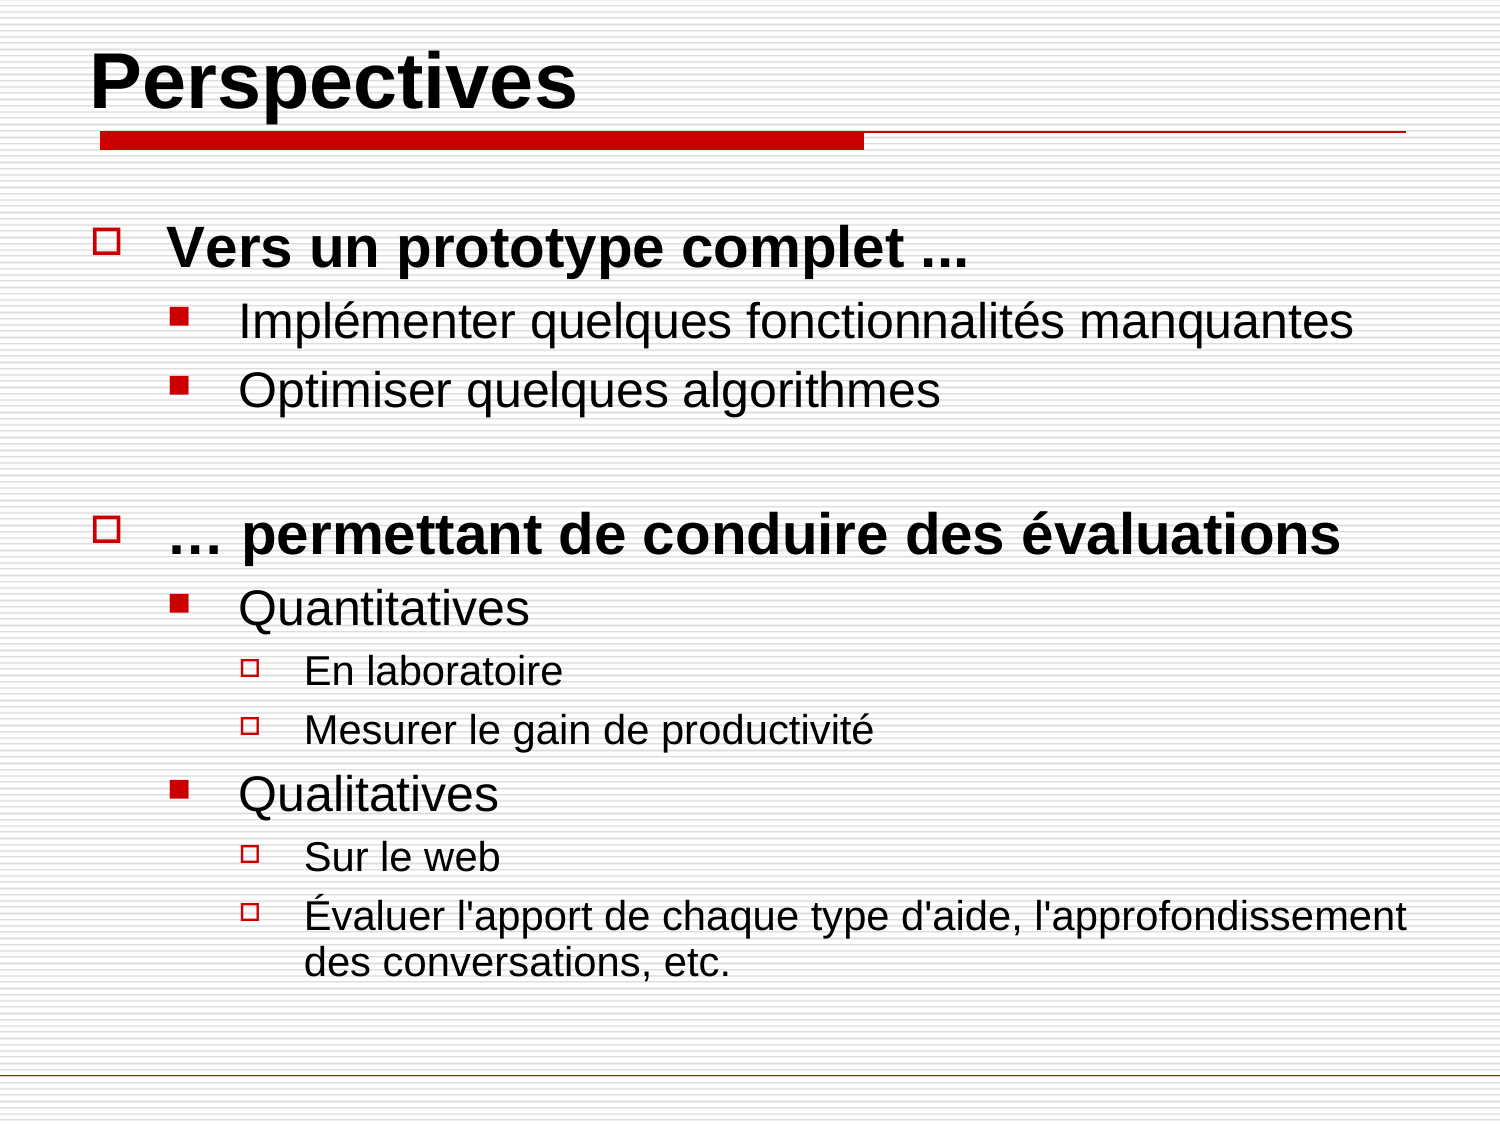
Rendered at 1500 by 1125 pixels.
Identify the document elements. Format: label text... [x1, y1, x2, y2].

list Vers un prototype complet ... Implémenter quelques fonctionnalités manquantes Optimiser quelques algorithmes … permettant de conduire des évaluations Quantitatives En laboratoire Mesurer le gain de productivité Qualitatives Sur le web Évaluer l'apport de chaque type d'aide, l'approfondissement des conversations, etc. [75, 206, 1425, 1018]
picture [0, 0, 1500, 1075]
picture [0, 1076, 1500, 1125]
title Perspectives [75, 29, 1426, 134]
